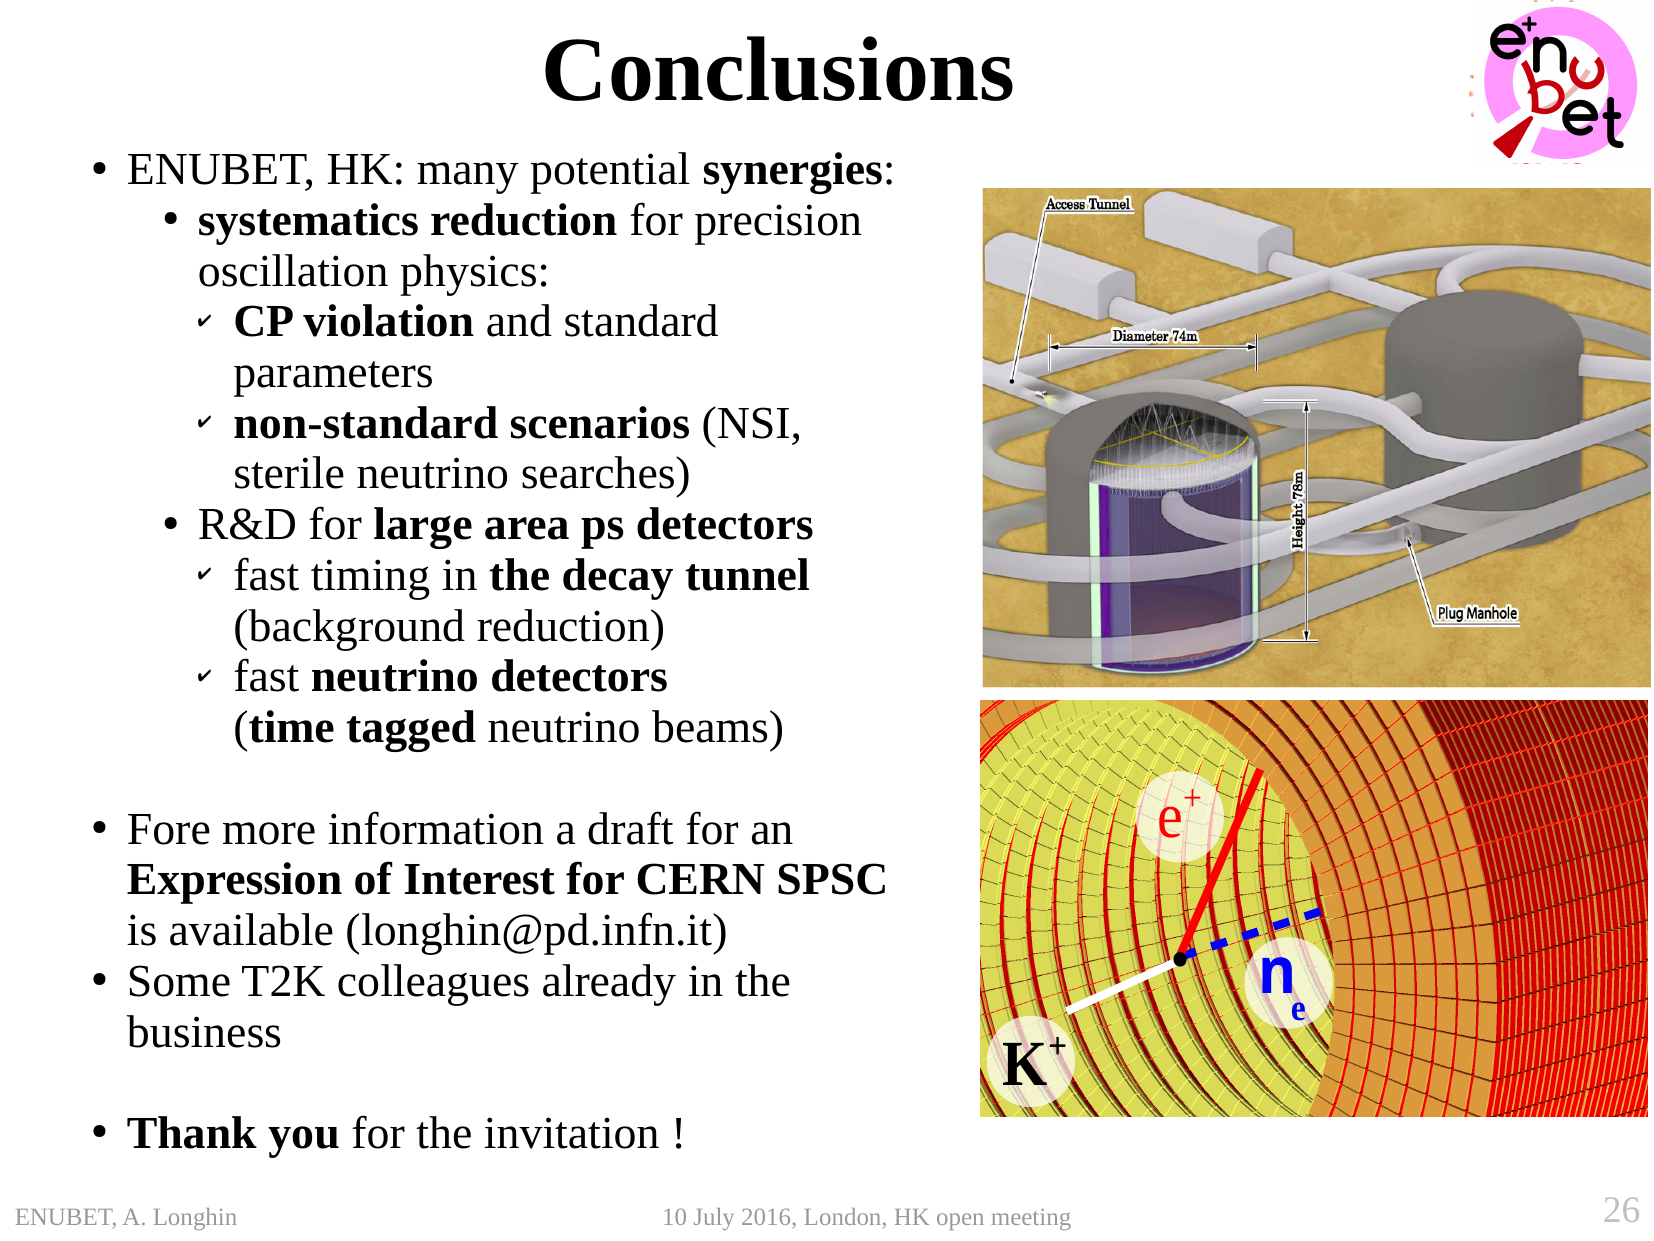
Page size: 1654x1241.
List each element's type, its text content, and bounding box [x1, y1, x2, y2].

title Conclusions [35, 11, 1523, 128]
text_box ENUBET, HK: many potential synergies: systematics reduction for precision oscillation physics: CP violation and standard parameters non-standard scenarios (NSI, sterile neutrino searches) R&D for large area ps detectors fast timing in the decay tunnel (background reduction) fast neutrino detectors (time tagged neutrino beams) Fore more information a draft for an Expression of Interest for CERN SPSC is available (longhin@pd.infn.it) Some T2K colleagues already in the business Thank you for the invitation ! [76, 136, 934, 1172]
picture [980, 188, 1654, 691]
picture [980, 700, 1648, 1117]
picture [1463, 0, 1653, 164]
